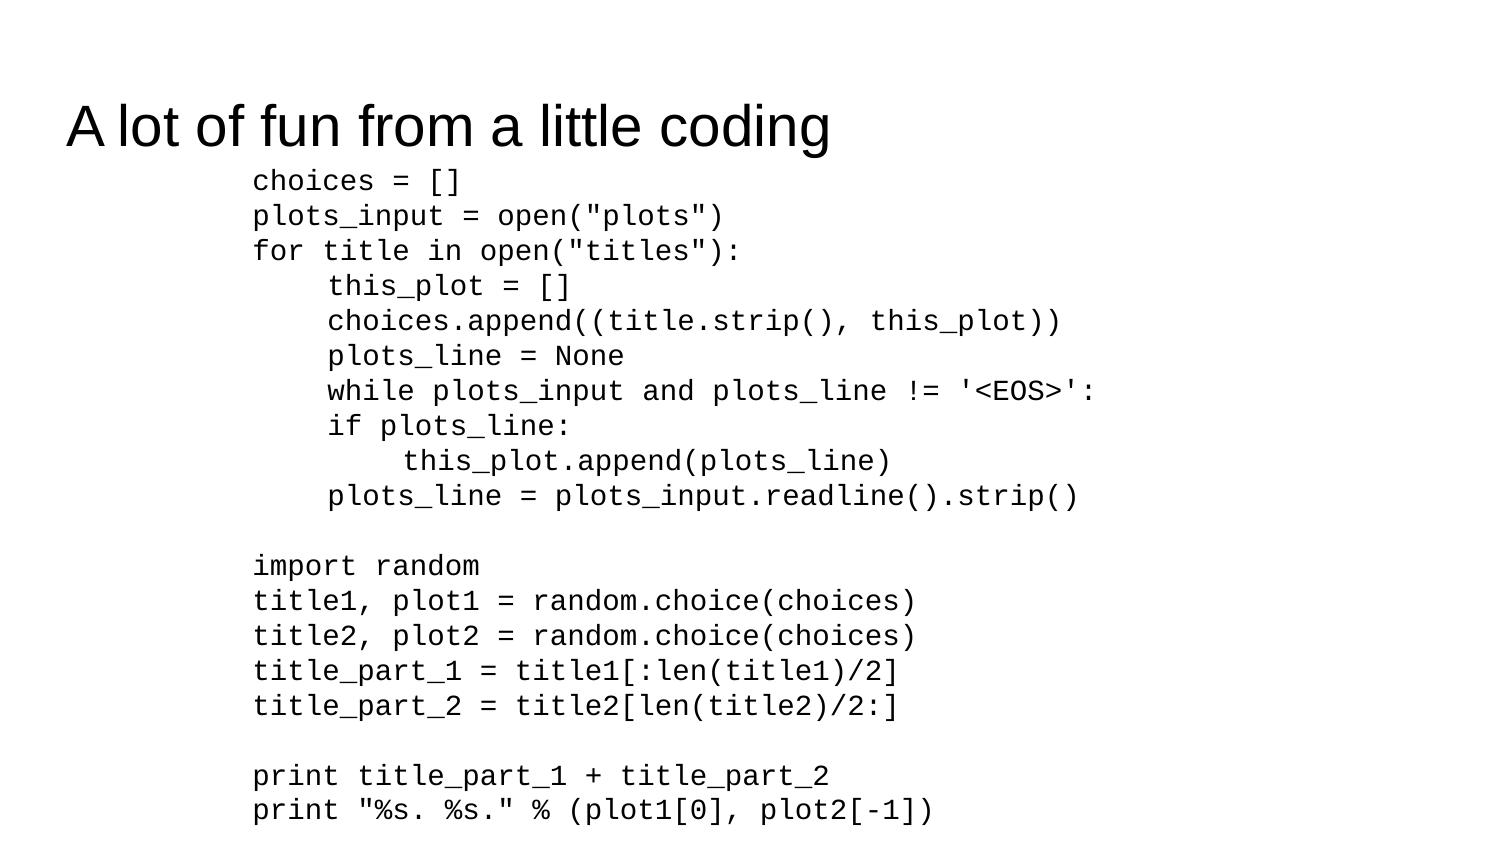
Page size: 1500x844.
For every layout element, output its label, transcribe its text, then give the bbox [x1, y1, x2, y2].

title A lot of fun from a little coding [51, 72, 1449, 167]
text_box choices = [] plots_input = open("plots") for title in open("titles"): this_plot = [] choices.append((title.strip(), this_plot)) plots_line = None while plots_input and plots_line != '<EOS>': if plots_line: this_plot.append(plots_line) plots_line = plots_input.readline().strip() import random title1, plot1 = random.choice(choices) title2, plot2 = random.choice(choices) title_part_1 = title1[:len(title1)/2] title_part_2 = title2[len(title2)/2:] print title_part_1 + title_part_2 print "%s. %s." % (plot1[0], plot2[-1]) [237, 149, 1263, 844]
